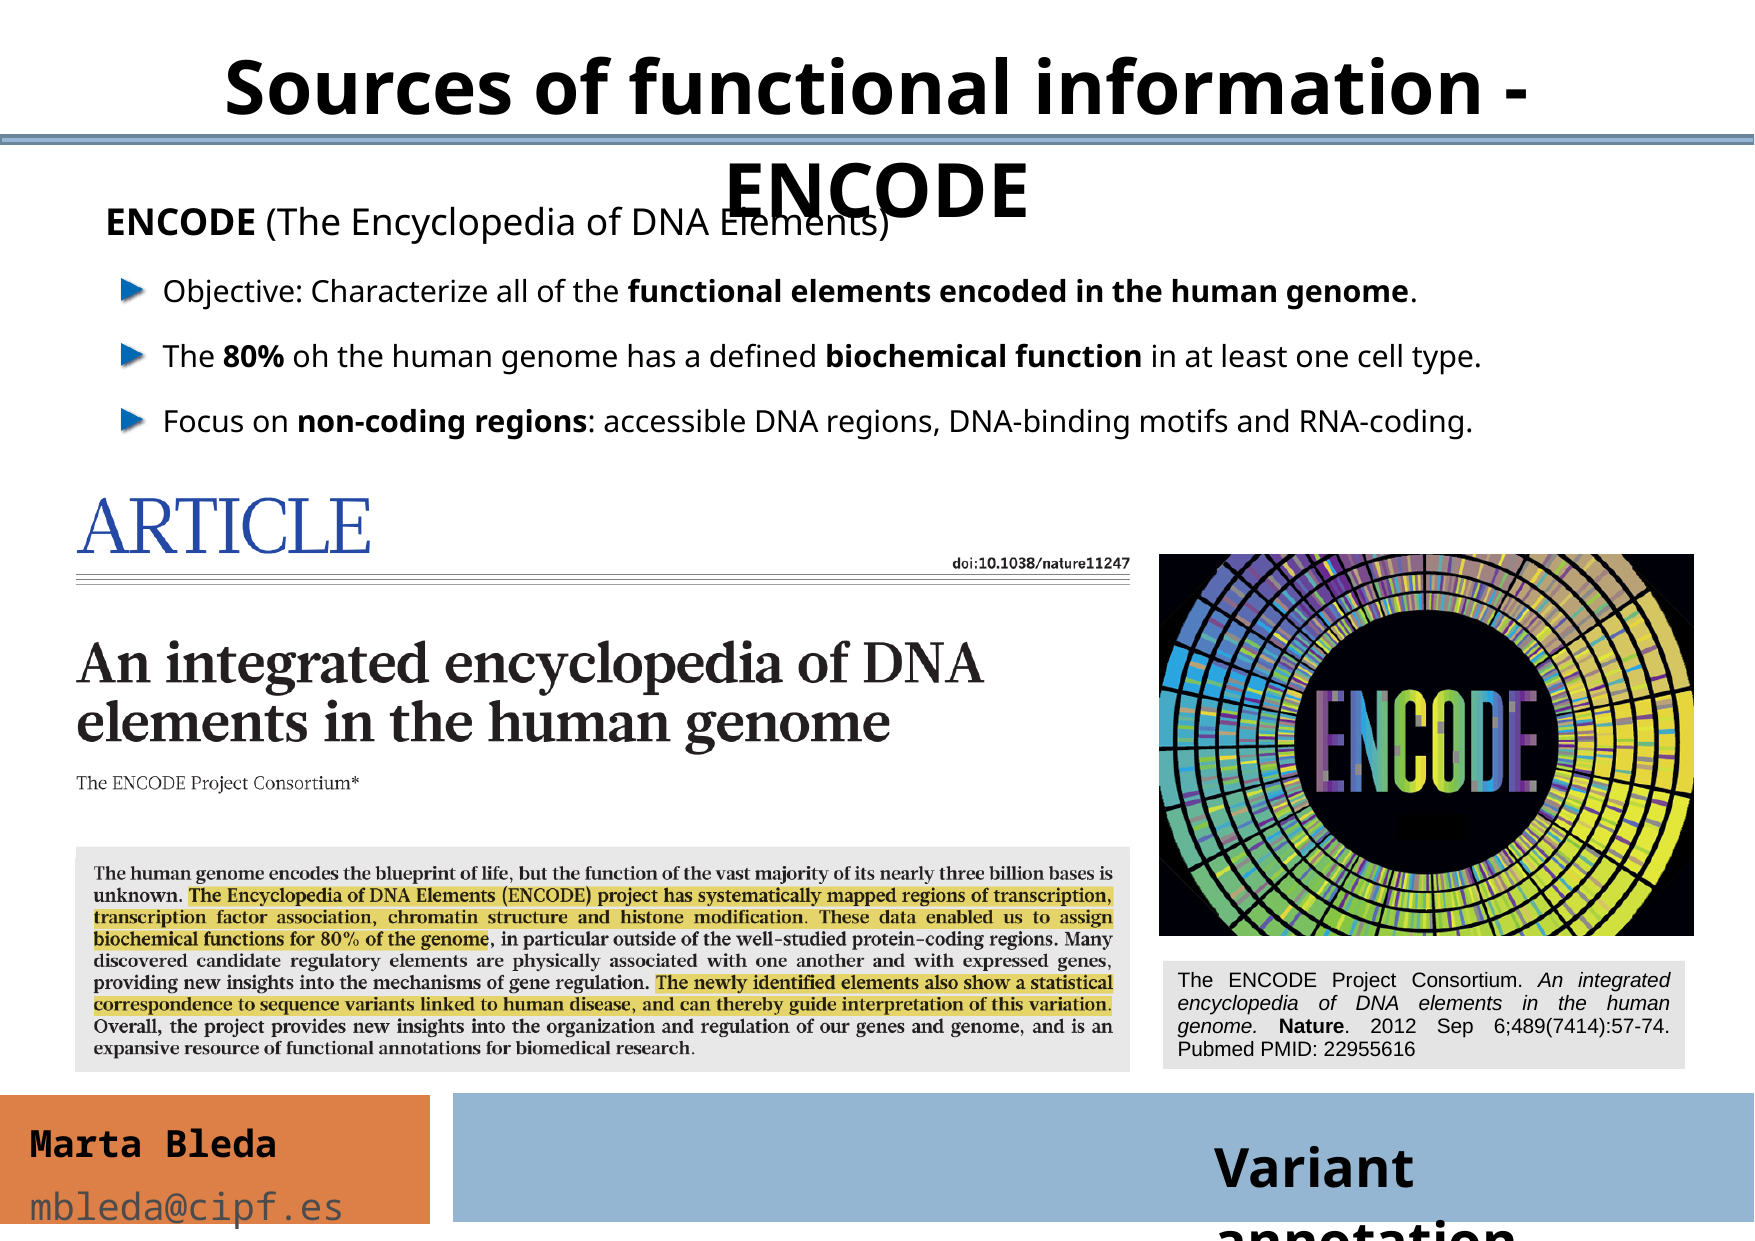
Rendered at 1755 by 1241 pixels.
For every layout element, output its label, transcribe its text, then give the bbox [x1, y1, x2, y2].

list [105, 162, 1649, 196]
text_box [0, 136, 1754, 144]
text_box Variant annotation [1200, 1122, 1726, 1200]
text_box Sources of functional information - ENCODE [67, 27, 1688, 129]
text_box Marta Bleda mbleda@cipf.es [15, 1110, 406, 1213]
picture [1159, 554, 1694, 936]
text_box The ENCODE Project Consortium. An integrated encyclopedia of DNA elements in the human genome. Nature. 2012 Sep 6;489(7414):57-74. Pubmed PMID: 22955616 [1163, 960, 1685, 1069]
list ENCODE (The Encyclopedia of DNA Elements) Objective: Characterize all of the functional elements encoded in the human genome. The 80% oh the human genome has a defined biochemical function in at least one cell type. Focus on non-coding regions: accessible DNA regions, DNA-binding motifs and RNA-coding. [105, 196, 1649, 446]
picture [63, 482, 1141, 1081]
